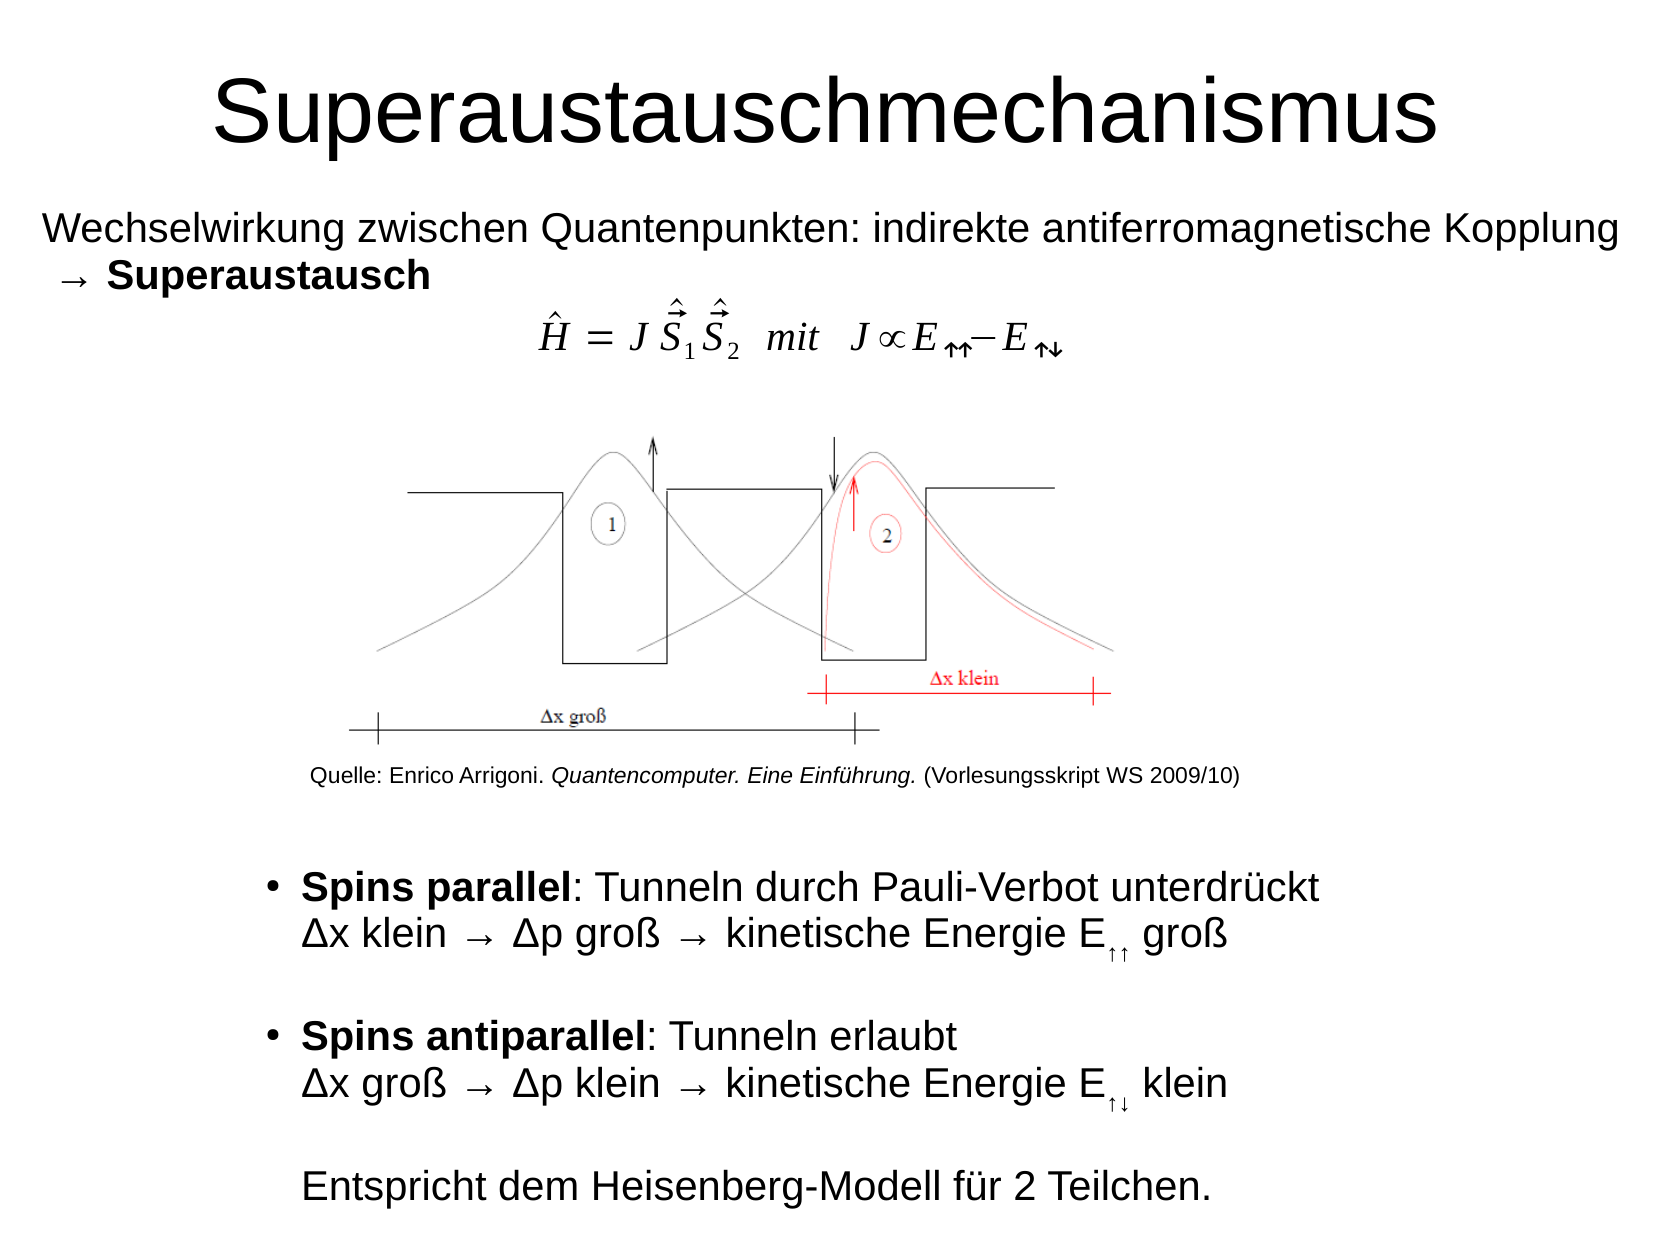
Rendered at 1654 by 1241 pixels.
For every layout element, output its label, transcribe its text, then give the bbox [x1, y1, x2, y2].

text_box Spins parallel: Tunneln durch Pauli-Verbot unterdrückt Δx klein → Δp groß → kinetische Energie E↑↑ groß Spins antiparallel: Tunneln erlaubt Δx groß → Δp klein → kinetische Energie E↑↓ klein Entspricht dem Heisenberg-Modell für 2 Teilchen. [250, 856, 1335, 1235]
chart [771, 685, 890, 745]
title Superaustauschmechanismus [82, 23, 1571, 197]
text_box Quelle: Enrico Arrigoni. Quantencomputer. Eine Einführung. (Vorlesungsskript WS 2009/10) [295, 755, 1264, 804]
picture [309, 421, 1134, 755]
chart [529, 308, 1063, 367]
text_box Wechselwirkung zwischen Quantenpunkten: indirekte antiferromagnetische Kopplung → Superaustausch [27, 197, 1636, 308]
